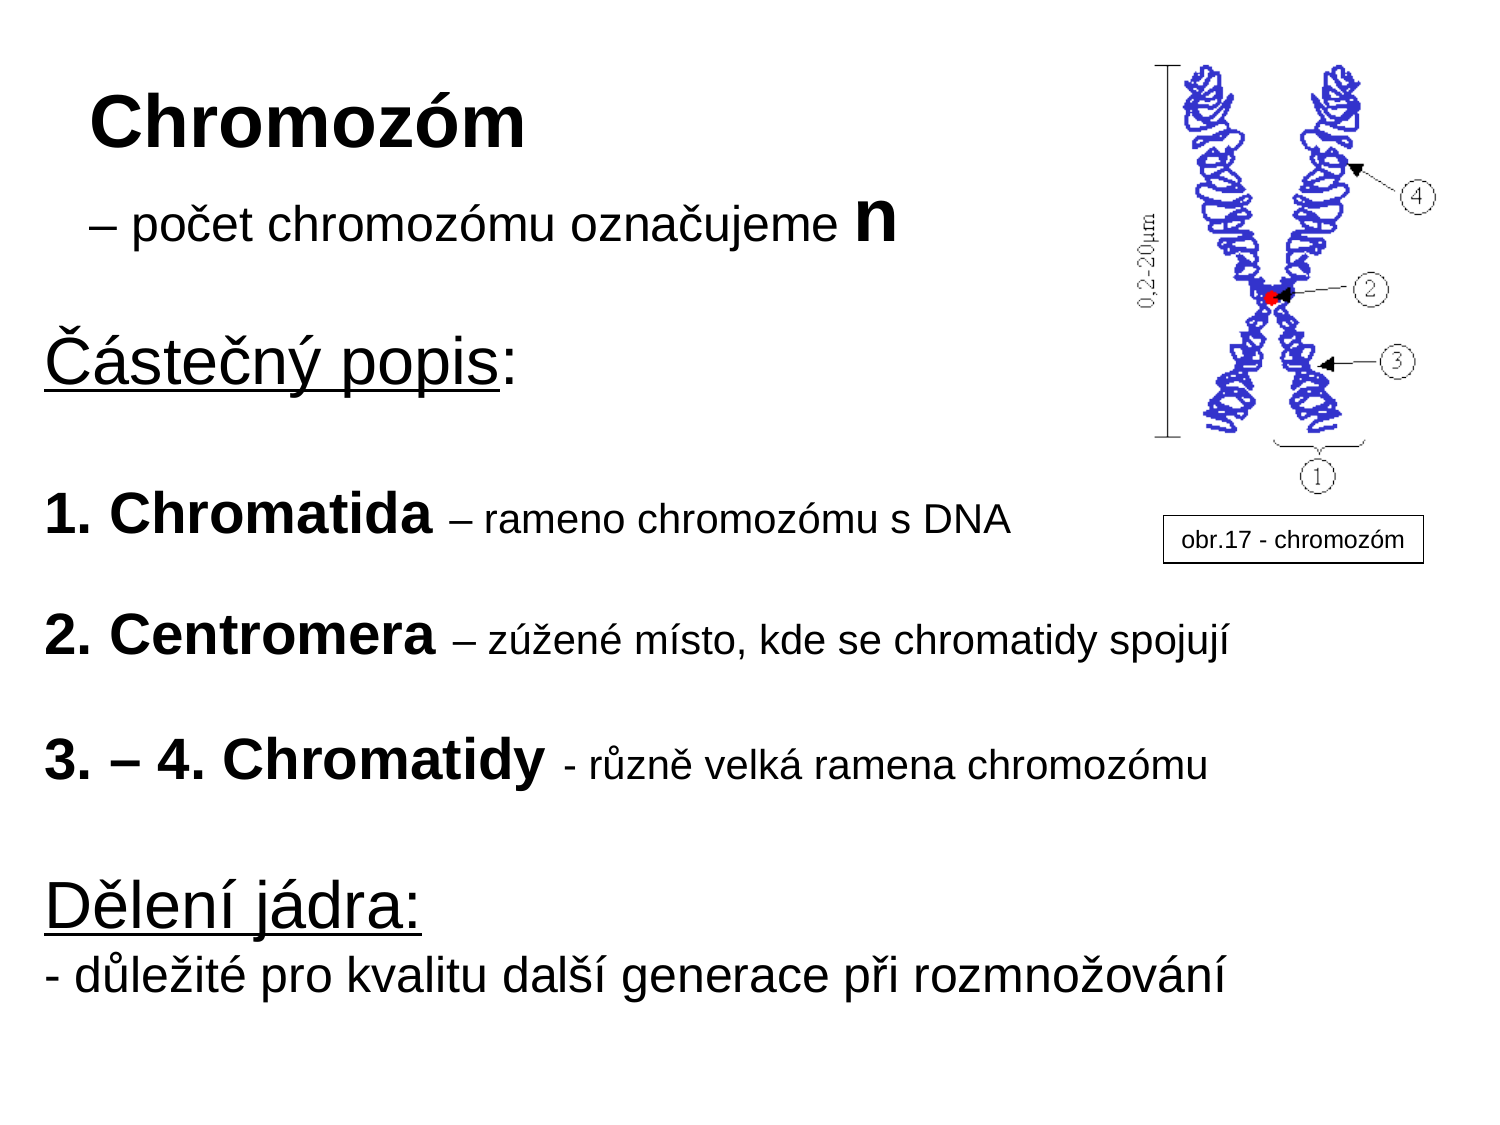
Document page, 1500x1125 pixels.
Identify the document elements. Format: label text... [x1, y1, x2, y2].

text_box obr.17 - chromozóm [1163, 515, 1424, 563]
picture [1128, 54, 1441, 504]
list Částečný popis: 1. Chromatida – rameno chromozómu s DNA 2. Centromera – zúžené místo, kde se chromatidy spojují 3. – 4. Chromatidy - různě velká ramena chromozómu Dělení jádra: - důležité pro kvalitu další generace při rozmnožování [29, 326, 1459, 1059]
title Chromozóm – počet chromozómu označujeme n [75, 45, 1426, 268]
